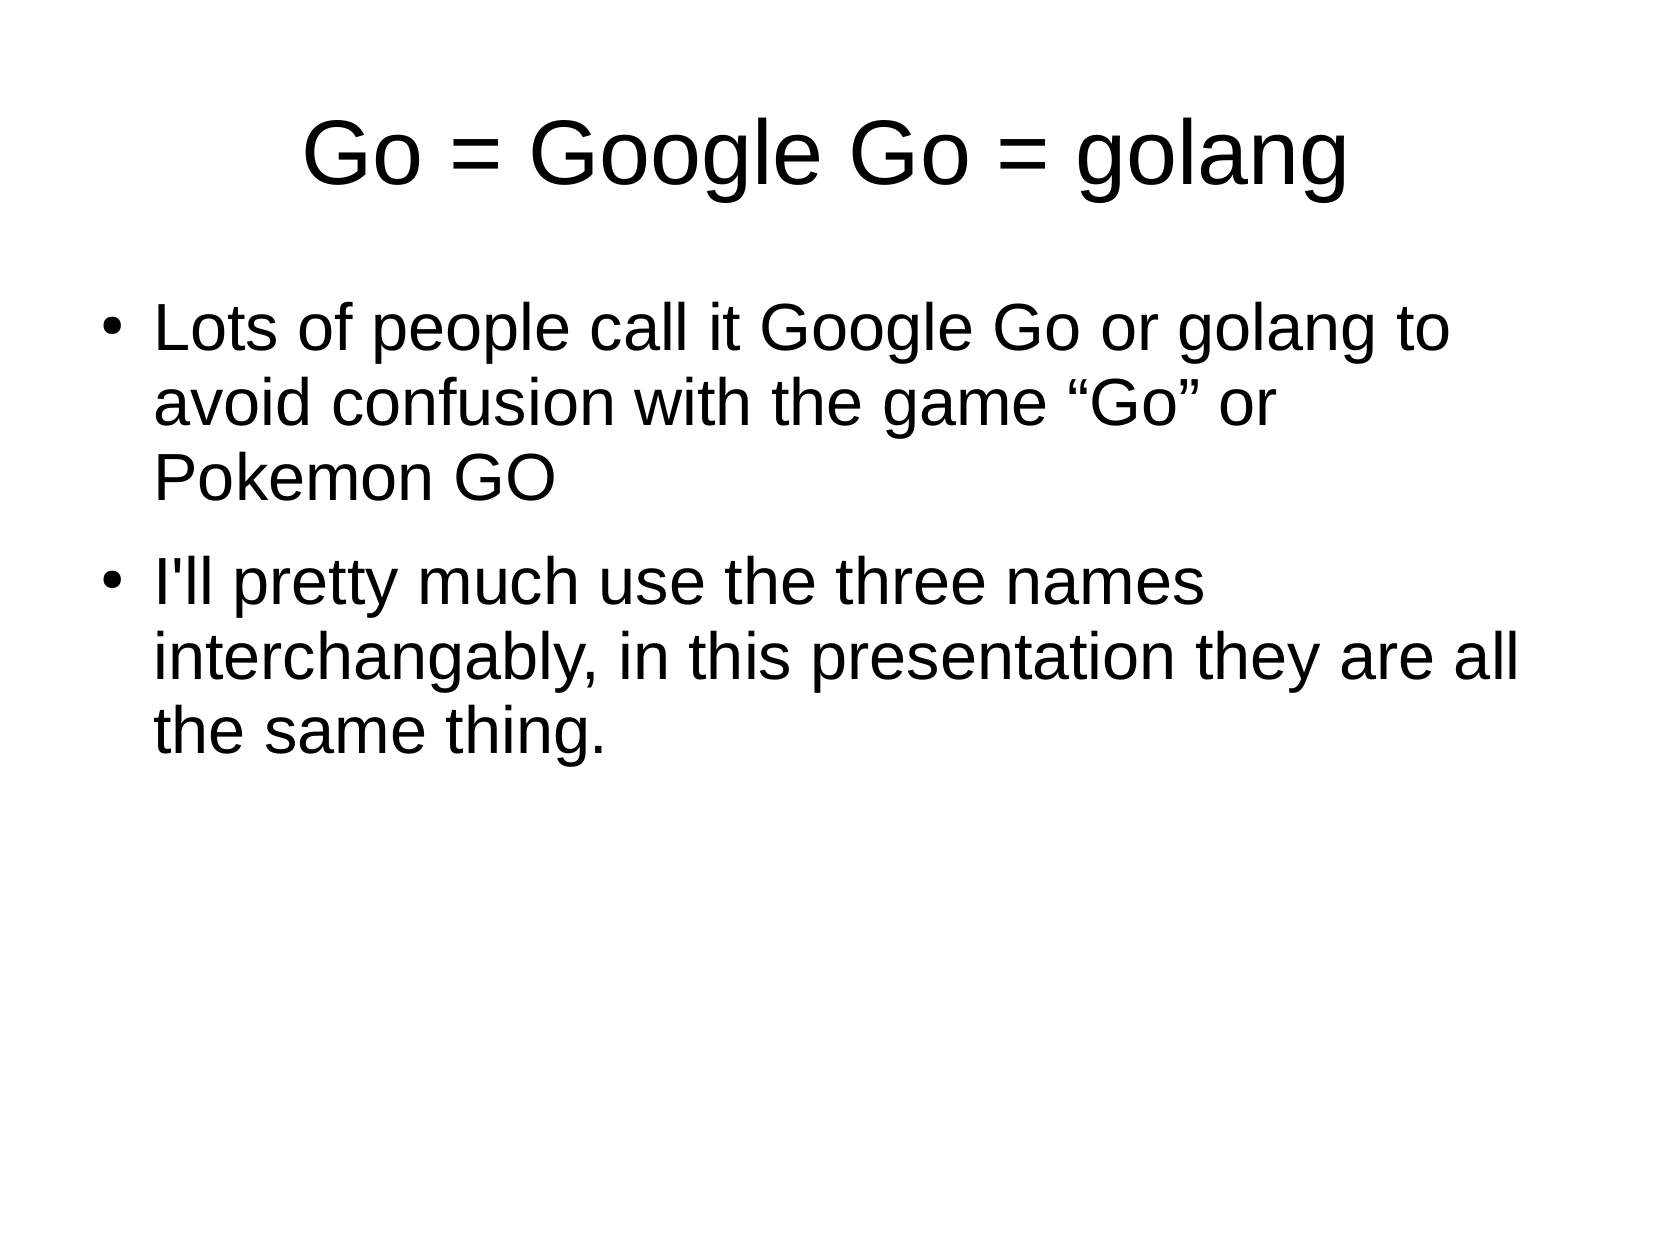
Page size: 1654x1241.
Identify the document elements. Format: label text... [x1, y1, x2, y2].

title Go = Google Go = golang [82, 49, 1571, 257]
list Lots of people call it Google Go or golang to avoid confusion with the game “Go” or Pokemon GO I'll pretty much use the three names interchangably, in this presentation they are all the same thing. [82, 290, 1571, 1010]
